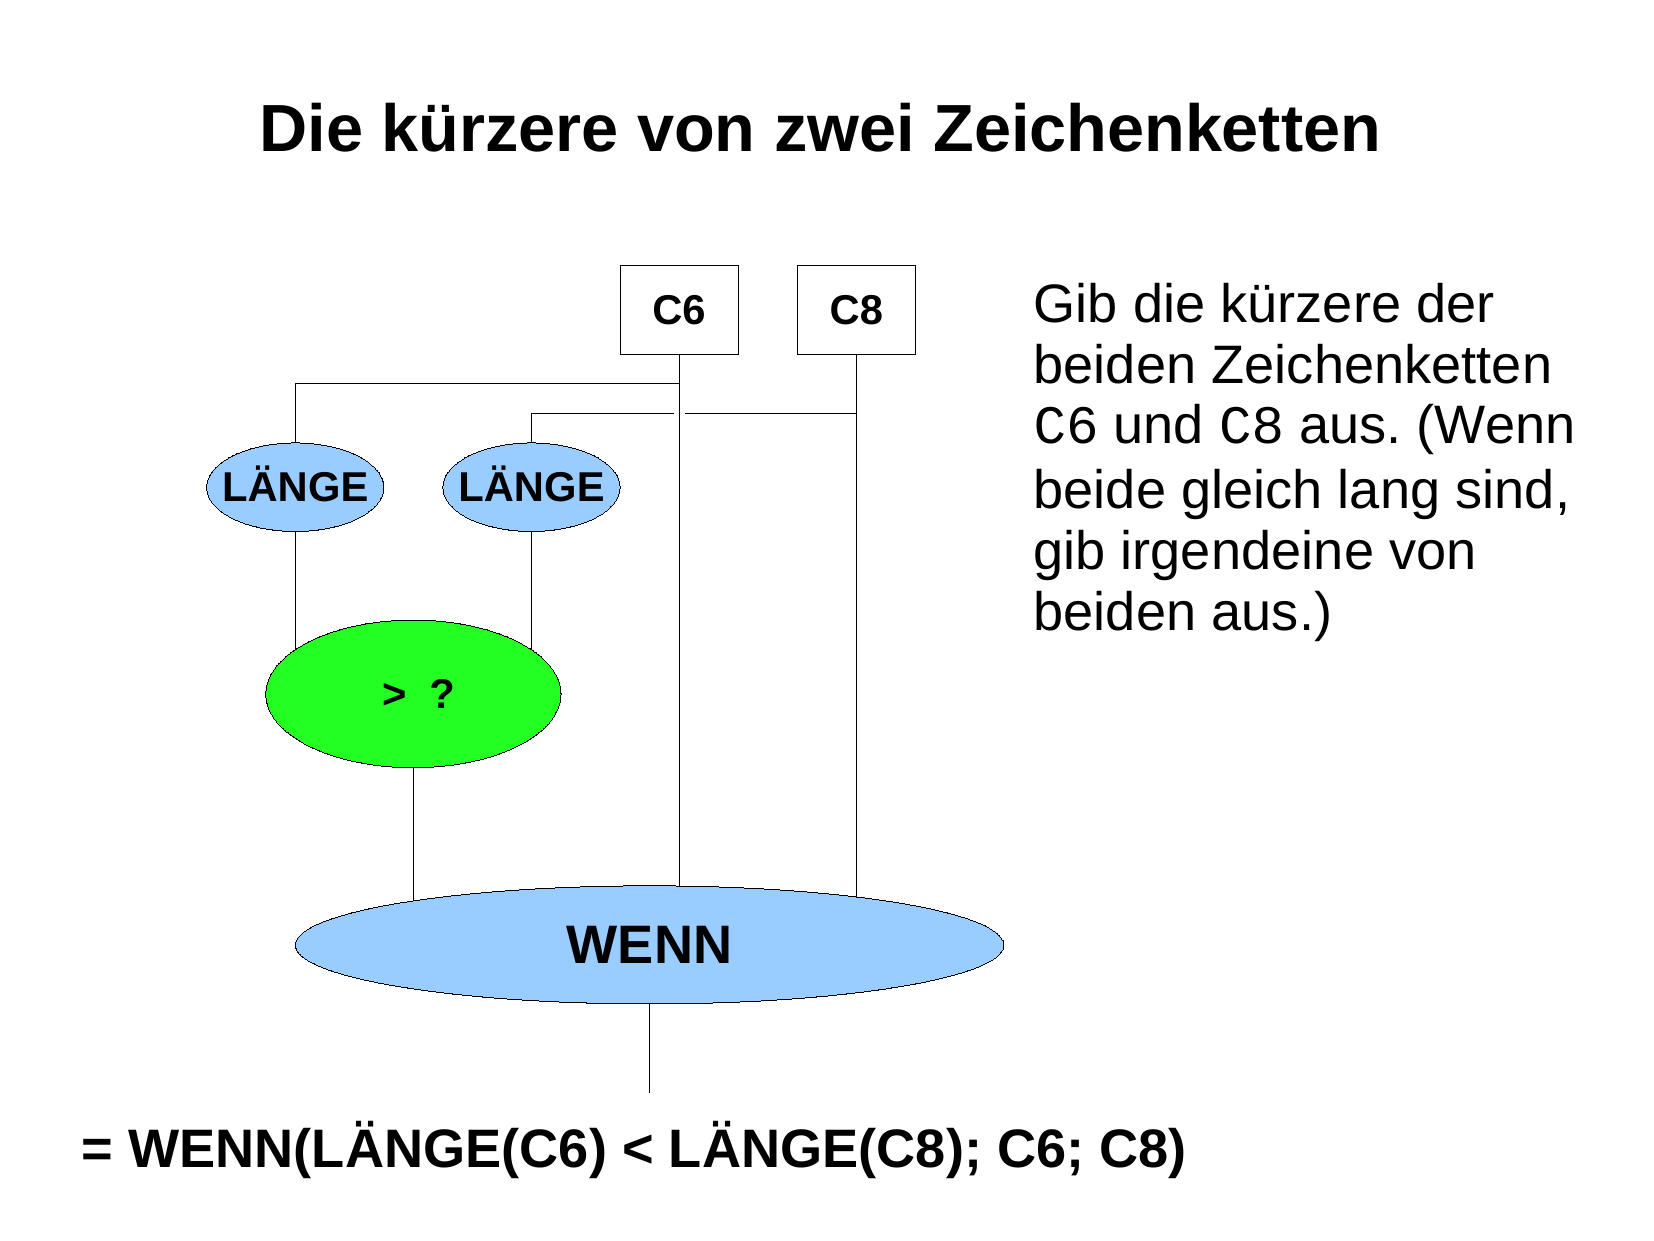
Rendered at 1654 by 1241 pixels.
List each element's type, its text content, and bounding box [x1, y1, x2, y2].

title Gib die kürzere der beiden Zeichenketten C6 und C8 aus. (Wenn beide gleich lang sind, gib irgendeine von beiden aus.) [1033, 265, 1595, 650]
title Die kürzere von zwei Zeichenketten [76, 49, 1565, 207]
text_box LÄNGE [206, 442, 384, 532]
text_box WENN [295, 885, 1004, 1004]
text_box C8 [797, 265, 916, 355]
text_box C6 [620, 265, 739, 355]
title = WENN(LÄNGE(C6) < LÄNGE(C8); C6; C8) [59, 1089, 1211, 1208]
text_box LÄNGE [442, 442, 621, 532]
text_box > ? [265, 620, 562, 768]
